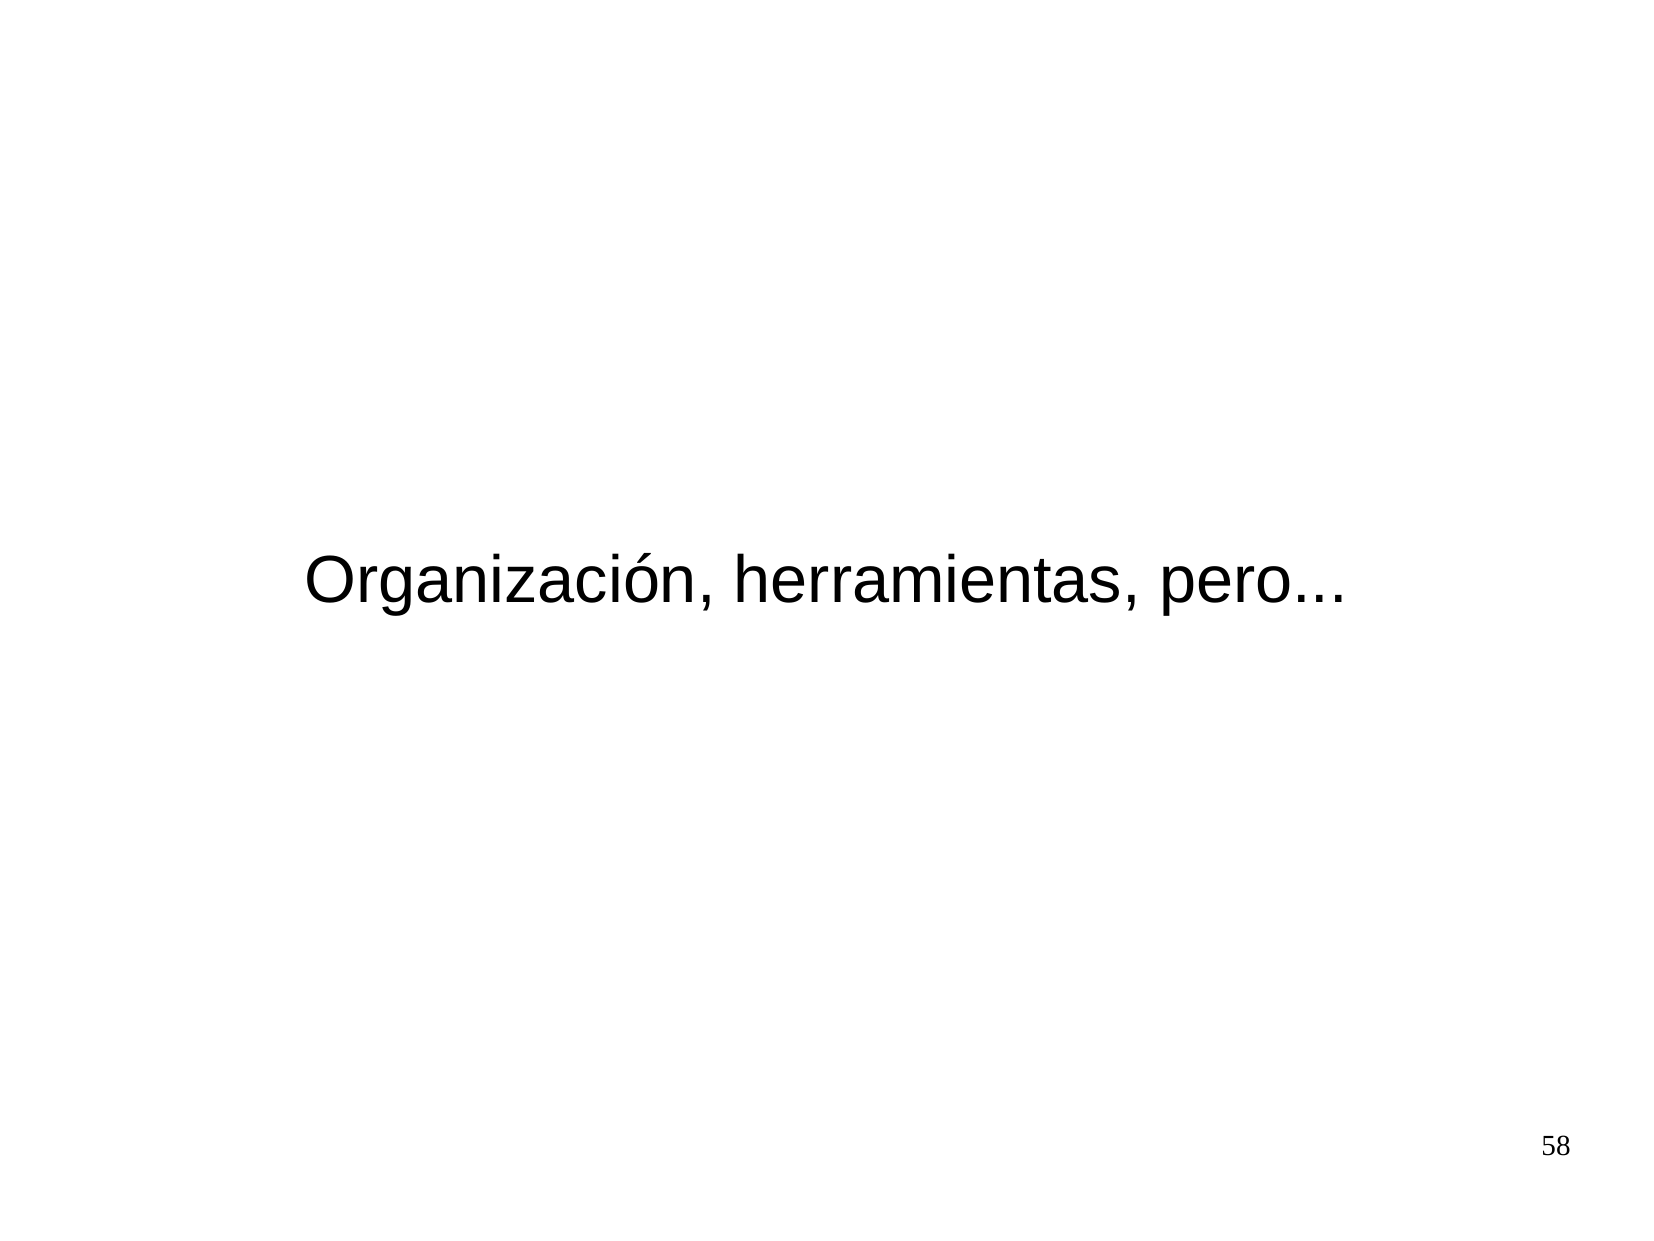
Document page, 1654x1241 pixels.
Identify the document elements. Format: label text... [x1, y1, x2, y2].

text_box Organización, herramientas, pero... [82, 56, 1571, 1102]
